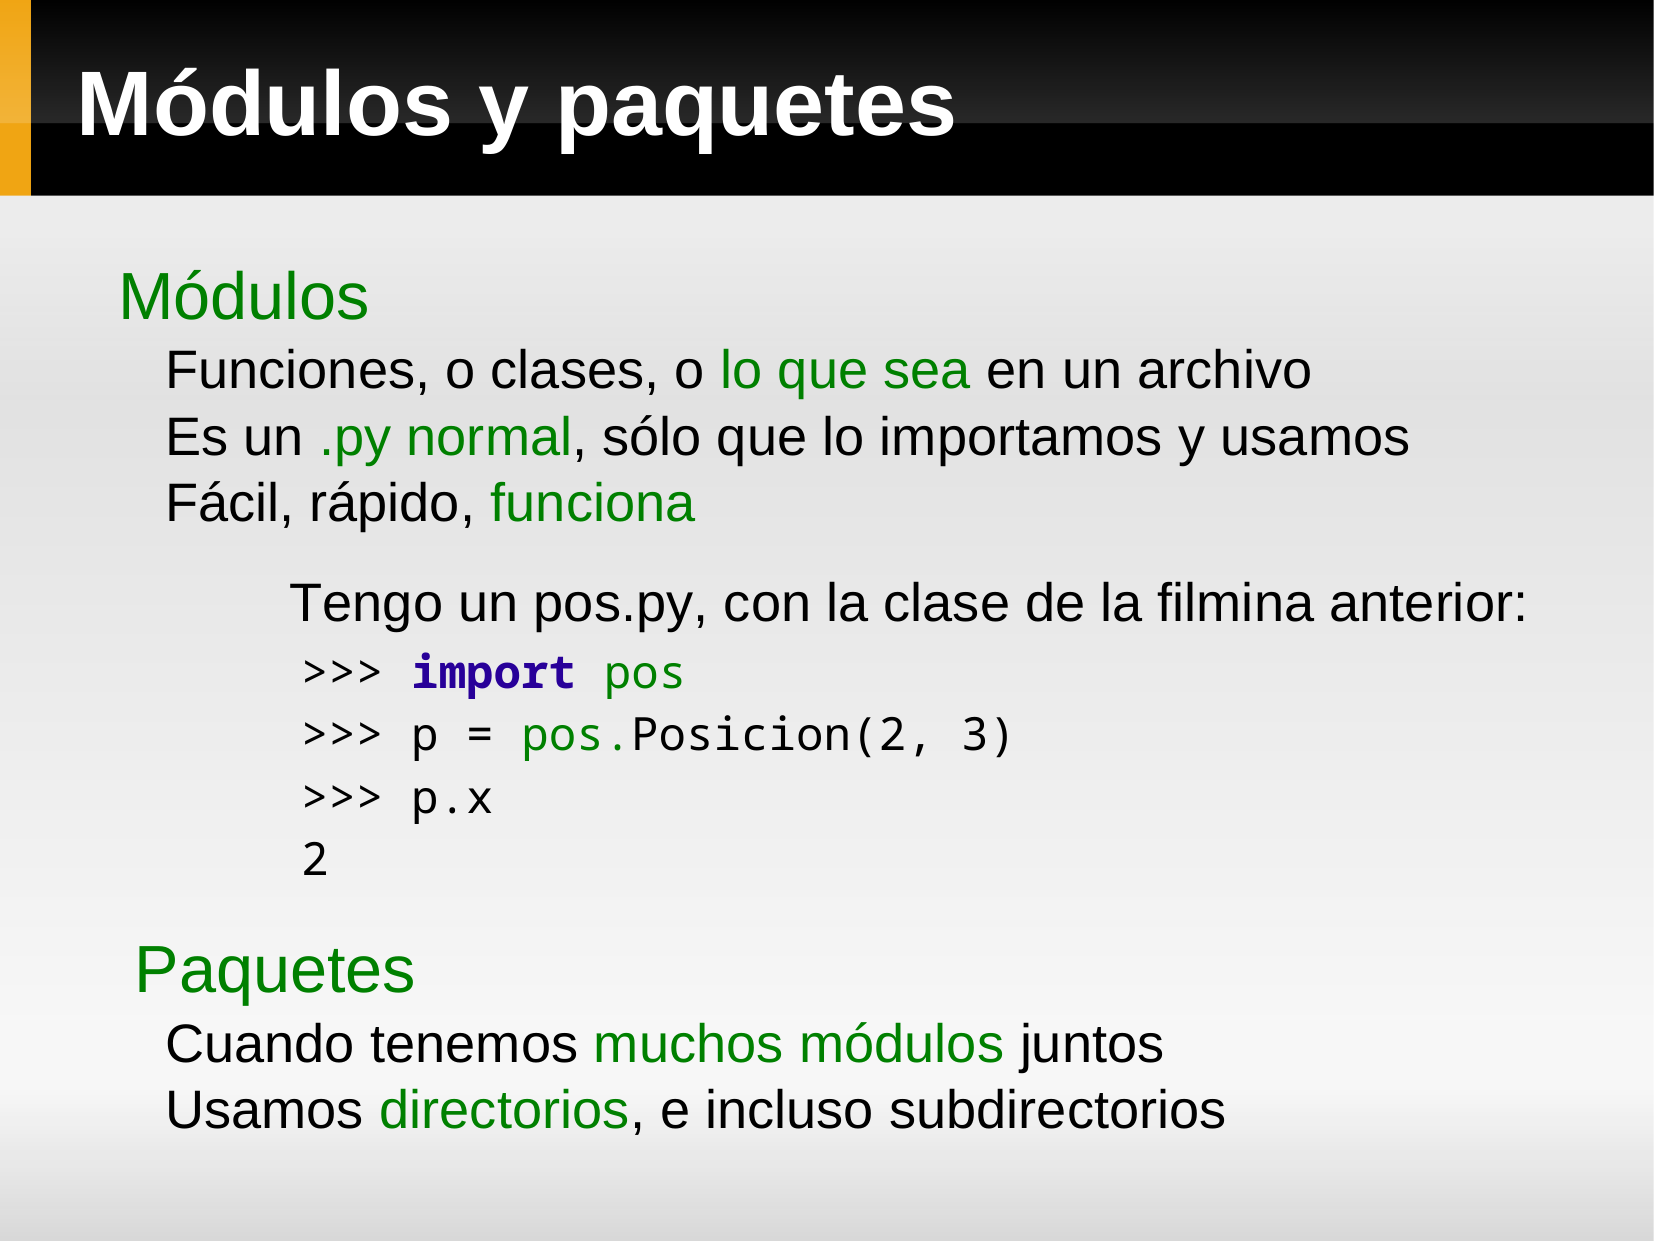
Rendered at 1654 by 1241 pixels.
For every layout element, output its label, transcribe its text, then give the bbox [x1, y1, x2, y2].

subtitle Módulos Funciones, o clases, o lo que sea en un archivo Es un .py normal, sólo que lo importamos y usamos Fácil, rápido, funciona Tengo un pos.py, con la clase de la filmina anterior: >>> import pos >>> p = pos.Posicion(2, 3) >>> p.x 2 Paquetes Cuando tenemos muchos módulos juntos Usamos directorios, e incluso subdirectorios [82, 183, 1571, 1216]
title Módulos y paquetes [76, 7, 1565, 200]
picture [0, 0, 1654, 1241]
